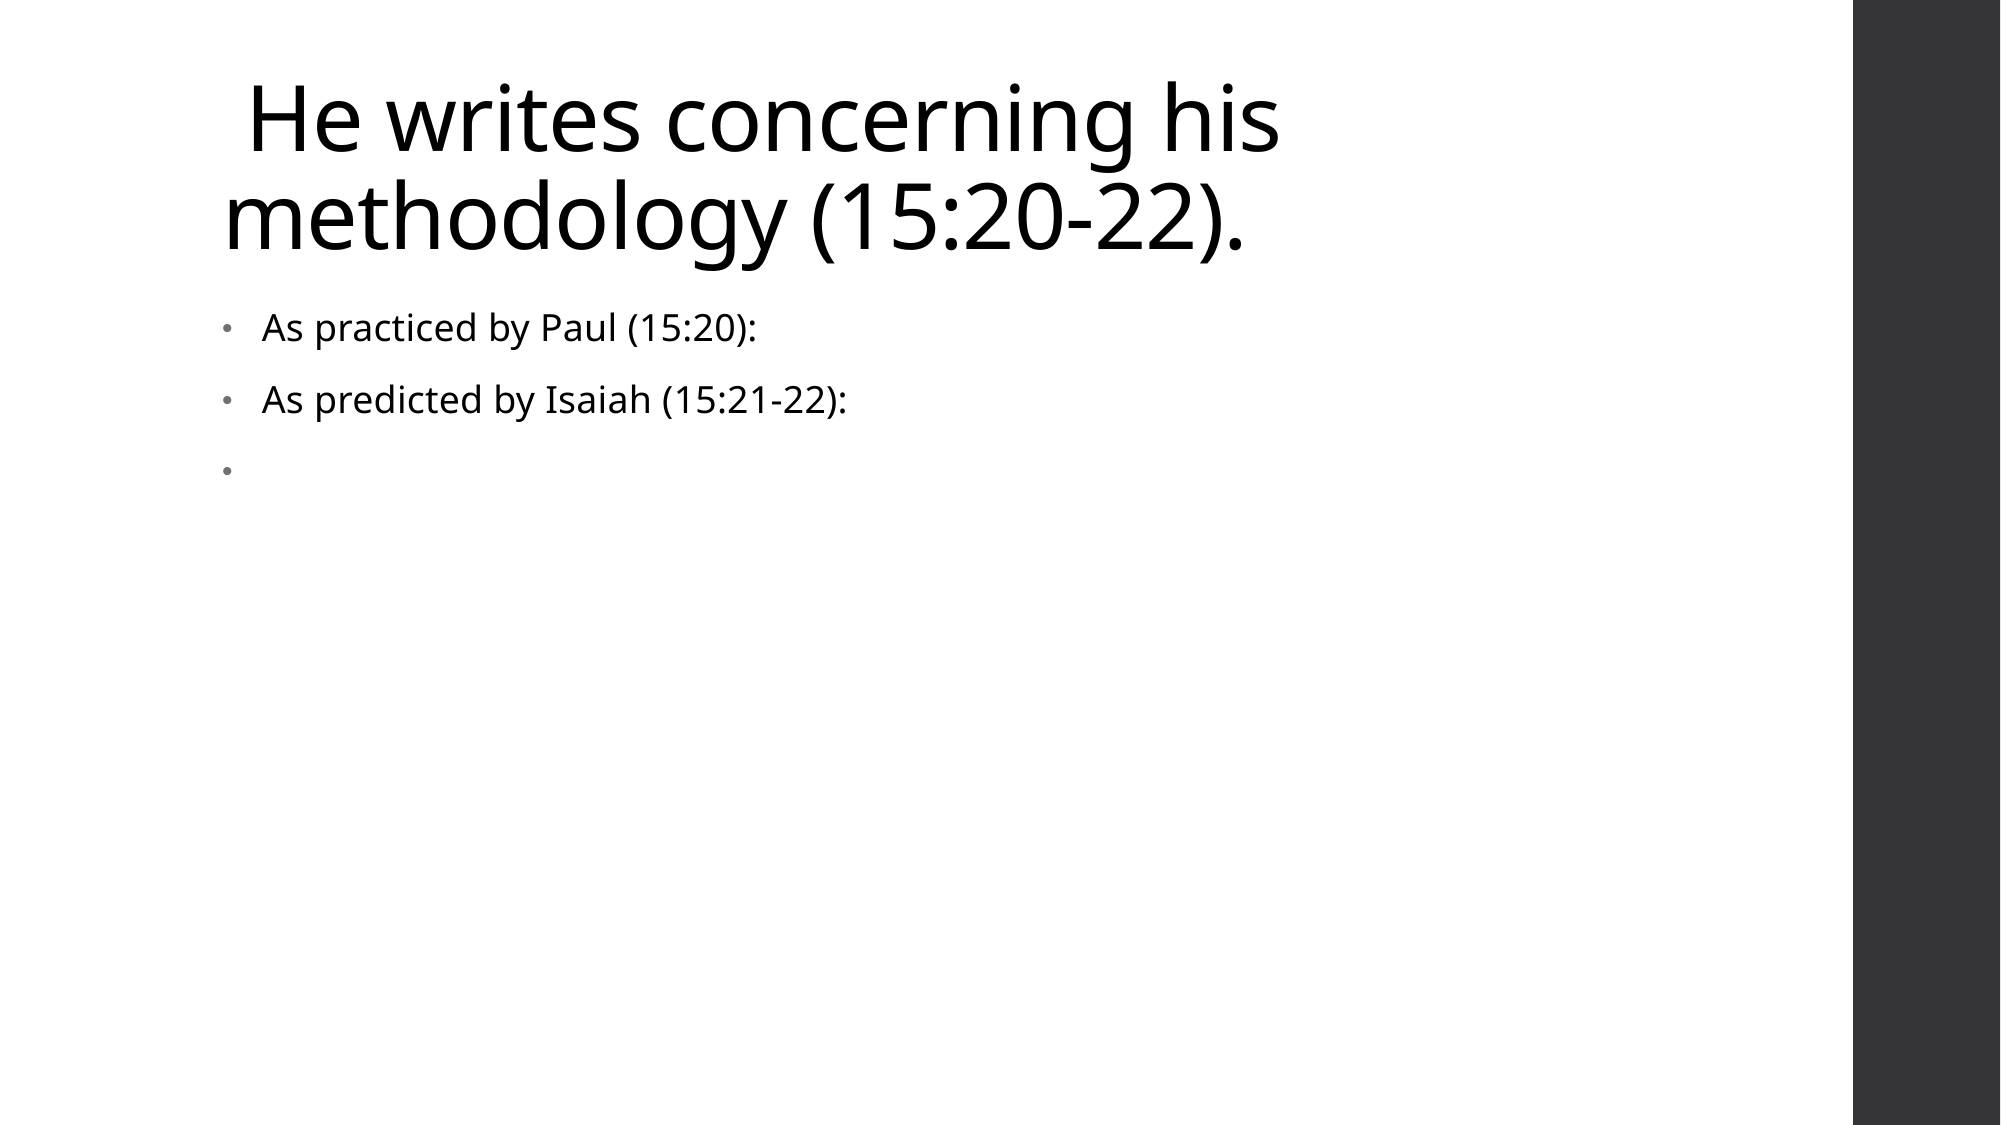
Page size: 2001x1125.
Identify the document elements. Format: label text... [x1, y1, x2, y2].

title He writes concerning his methodology (15:20-22). [206, 60, 1797, 278]
list As practiced by Paul (15:20): As predicted by Isaiah (15:21-22): [206, 299, 1617, 1014]
